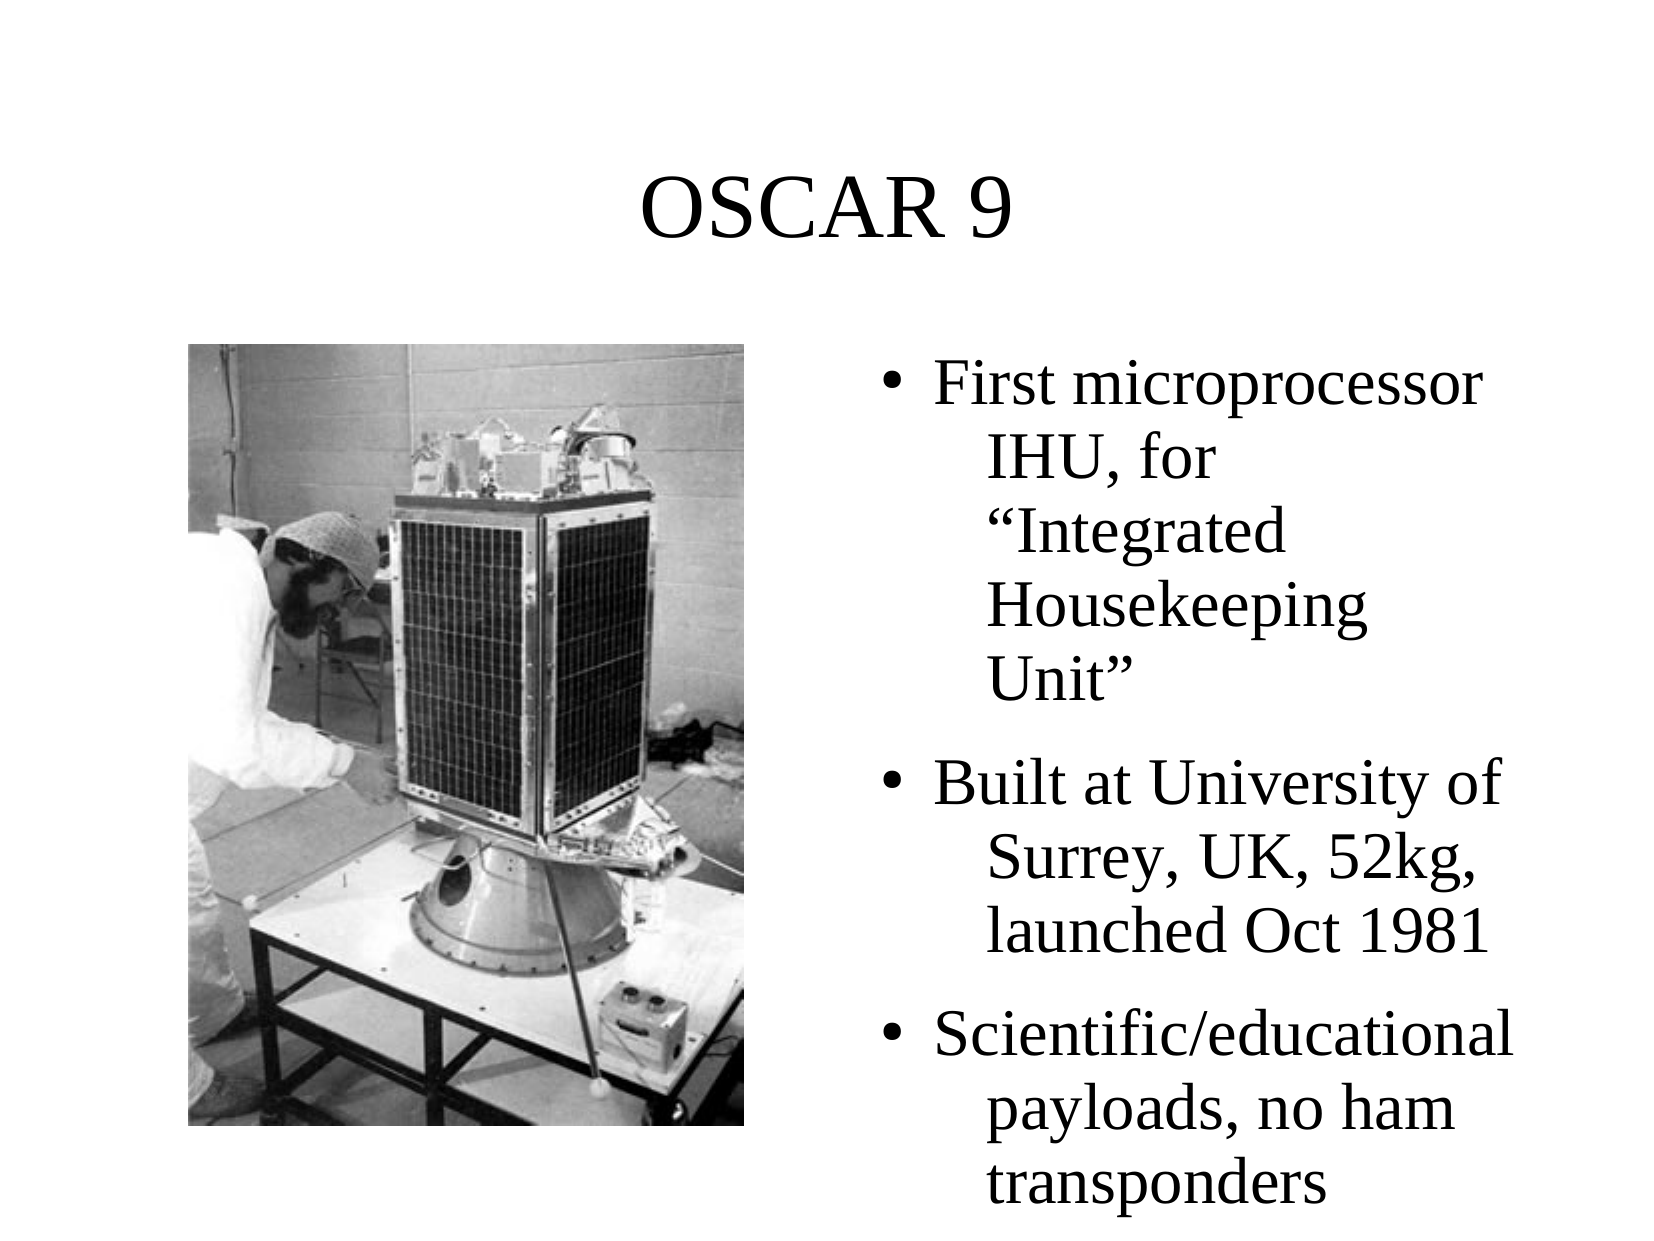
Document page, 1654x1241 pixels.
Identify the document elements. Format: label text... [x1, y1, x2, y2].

title OSCAR 9 [121, 102, 1534, 311]
picture [188, 344, 744, 1126]
list First microprocessor IHU, for “Integrated Housekeeping Unit” Built at University of Surrey, UK, 52kg, launched Oct 1981 Scientific/educational payloads, no ham transponders [844, 344, 1534, 1127]
